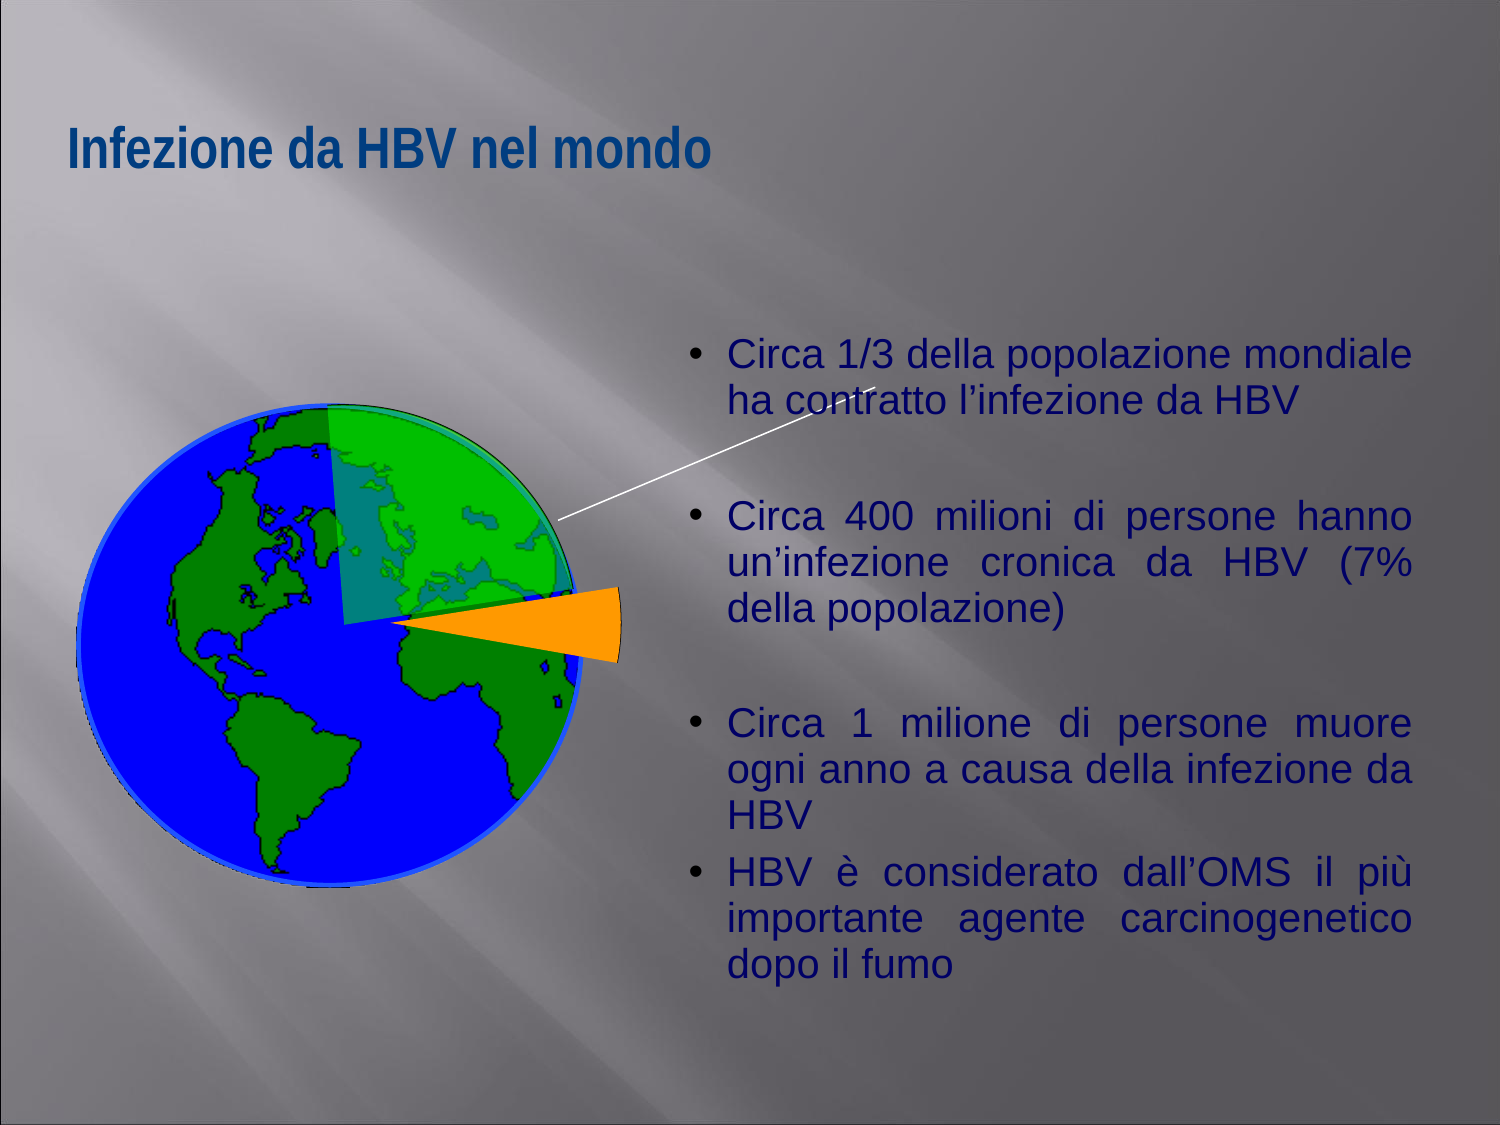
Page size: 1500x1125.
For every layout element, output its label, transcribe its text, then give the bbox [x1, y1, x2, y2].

text_box Infezione da HBV nel mondo [53, 55, 1404, 244]
text_box [327, 404, 573, 625]
text_box [390, 587, 621, 663]
picture [0, 0, 1500, 1125]
text_box Circa 1/3 della popolazione mondiale ha contratto l’infezione da HBV Circa 400 milioni di persone hanno un’infezione cronica da HBV (7% della popolazione) Circa 1 milione di persone muore ogni anno a causa della infezione da HBV HBV è considerato dall’OMS il più importante agente carcinogenetico dopo il fumo [674, 325, 1427, 1063]
